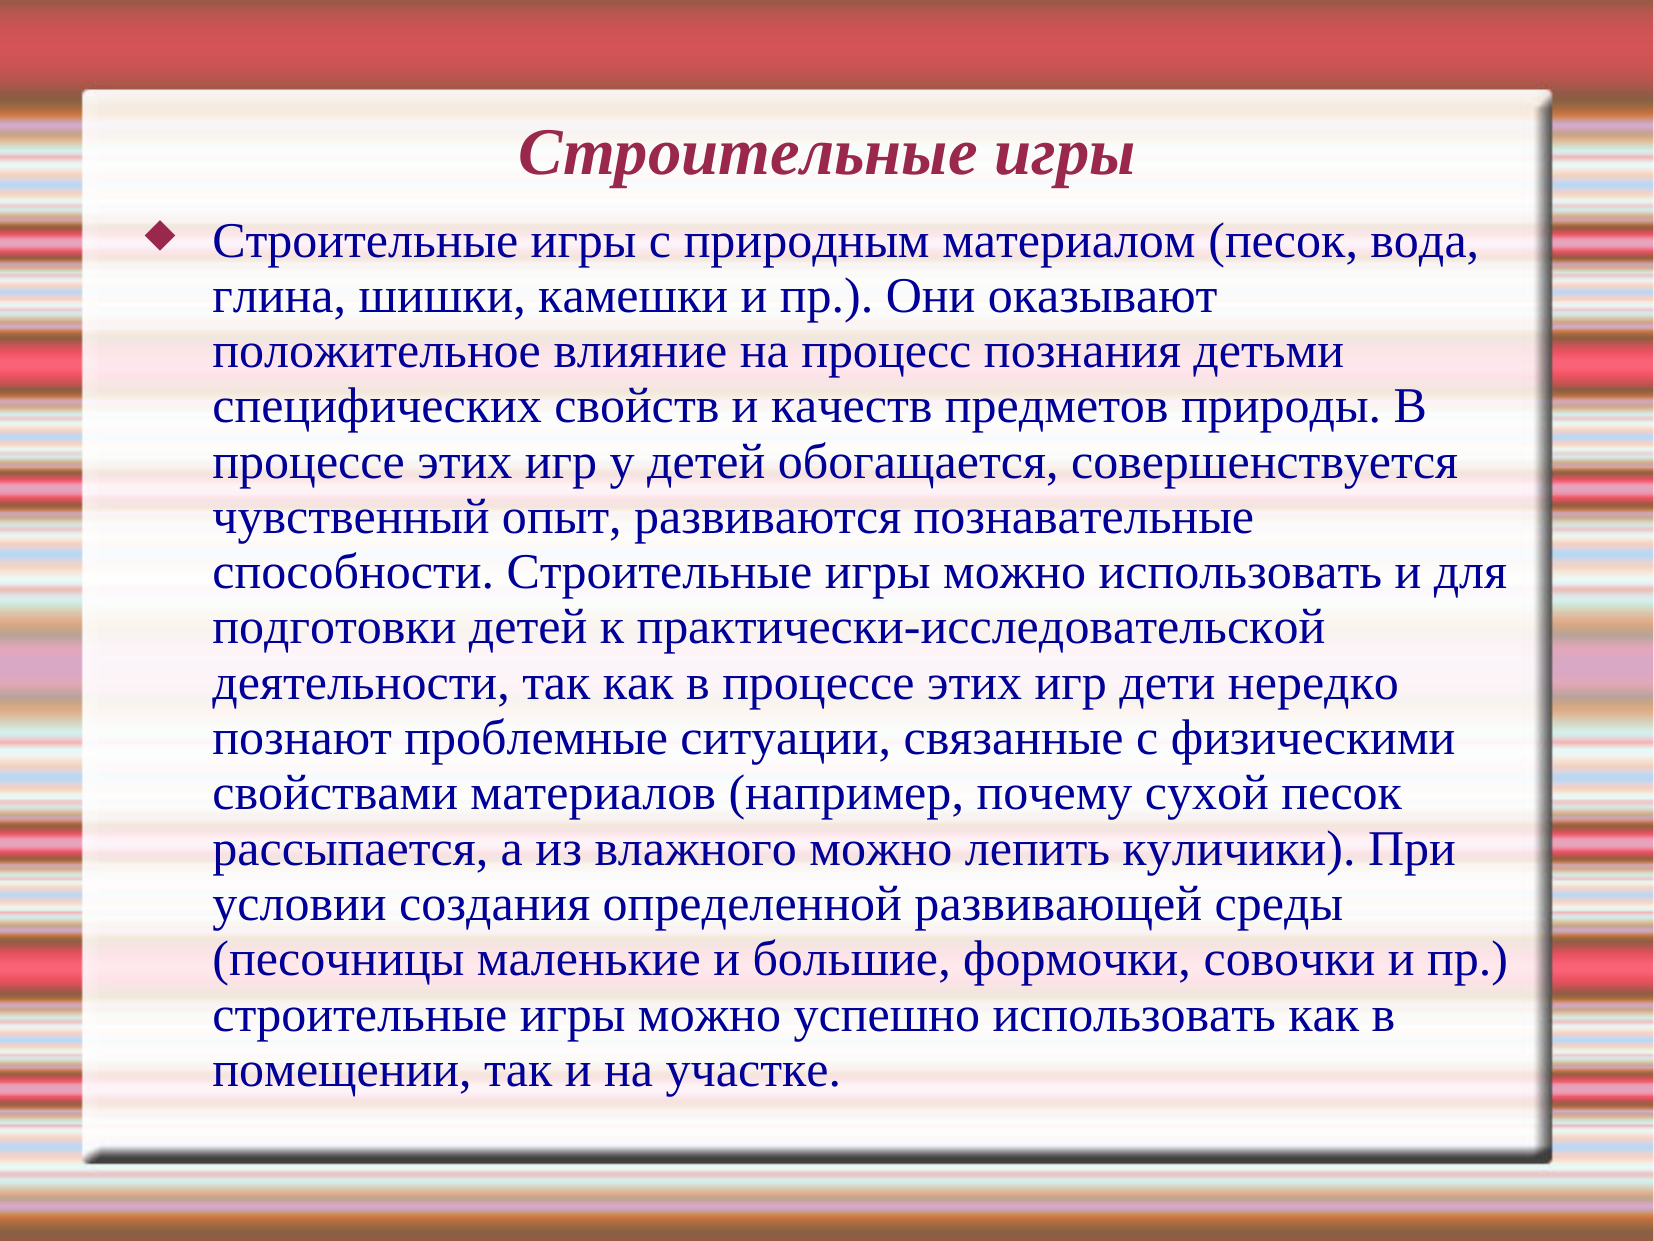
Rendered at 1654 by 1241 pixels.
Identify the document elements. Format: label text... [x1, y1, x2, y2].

list Строительные игры с природным материалом (песок, вода, глина, шишки, камешки и пр.). Они оказывают положительное влияние на процесс познания детьми специфических свойств и качеств предметов природы. В процессе этих игр у детей обогащается, совершенствуется чувственный опыт, развиваются познавательные способности. Строительные игры можно использовать и для подготовки детей к практически-исследовательской деятельности, так как в процессе этих игр дети нередко познают проблемные ситуации, связанные с физическими свойствами материалов (например, почему сухой песок рассыпается, а из влажного можно лепить куличики). При условии создания определенной развивающей среды (песочницы маленькие и большие, формочки, совочки и пр.) строительные игры можно успешно использовать как в помещении, так и на участке. [129, 212, 1511, 1114]
picture [0, 0, 1654, 1241]
title Строительные игры [121, 114, 1534, 189]
